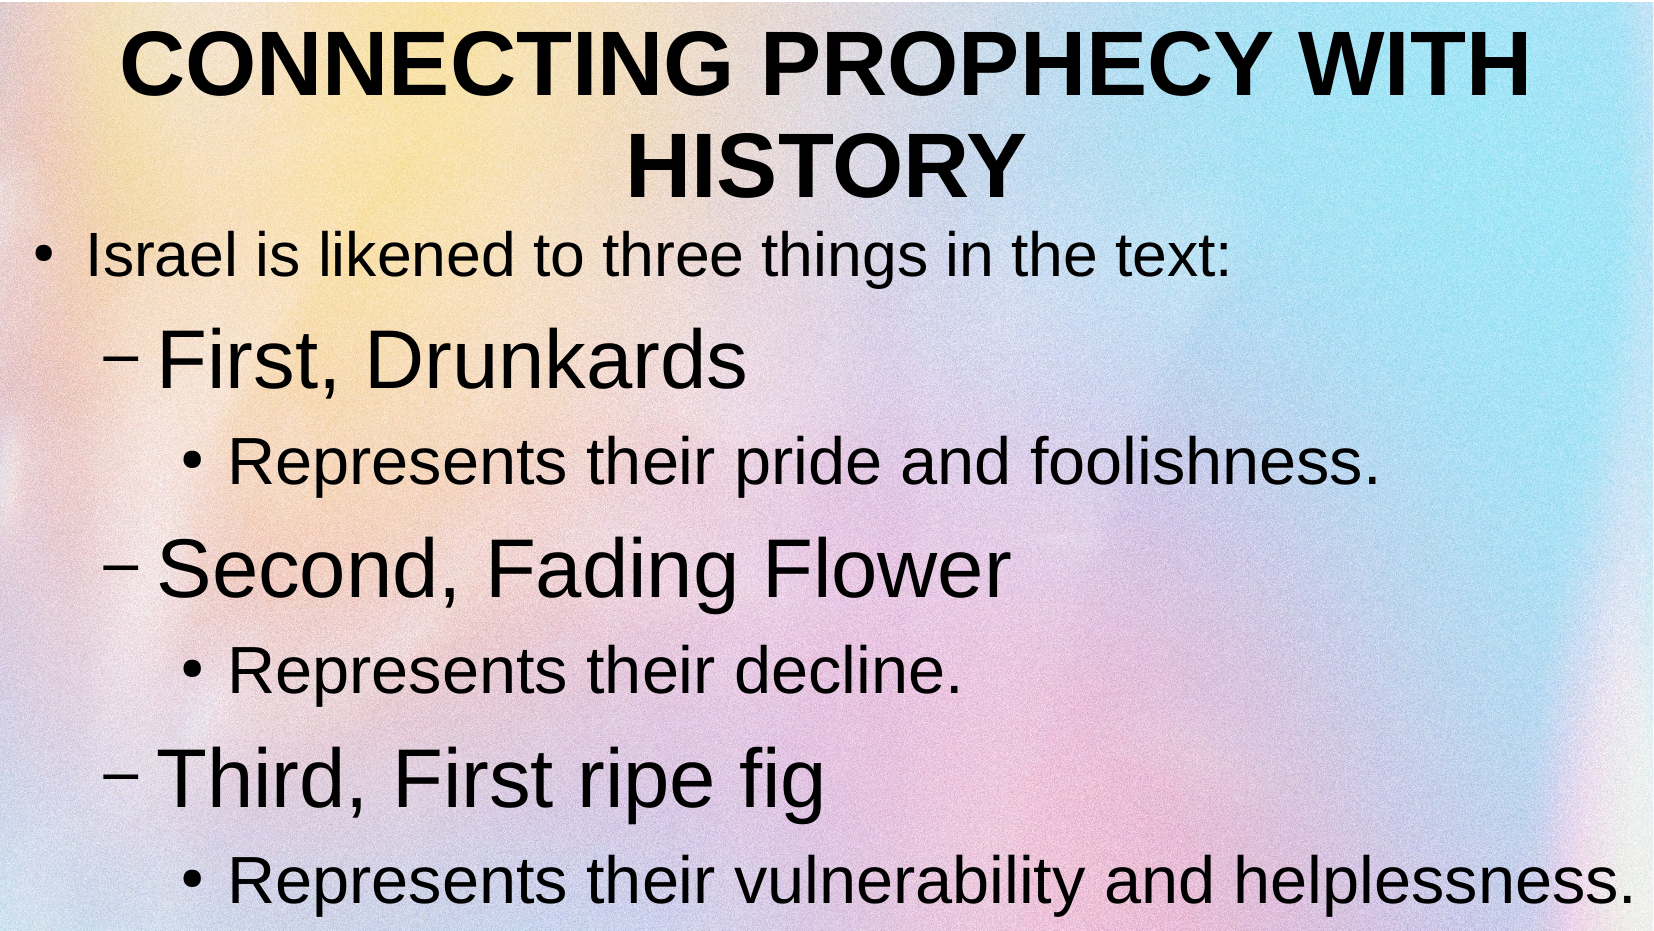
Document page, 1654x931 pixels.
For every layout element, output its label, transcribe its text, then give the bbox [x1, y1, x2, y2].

title CONNECTING PROPHECY WITH HISTORY [82, 12, 1571, 218]
list Israel is likened to three things in the text: First, Drunkards Represents their pride and foolishness. Second, Fading Flower Represents their decline. Third, First ripe fig Represents their vulnerability and helplessness. [15, 220, 1651, 931]
picture [0, 2, 1654, 931]
